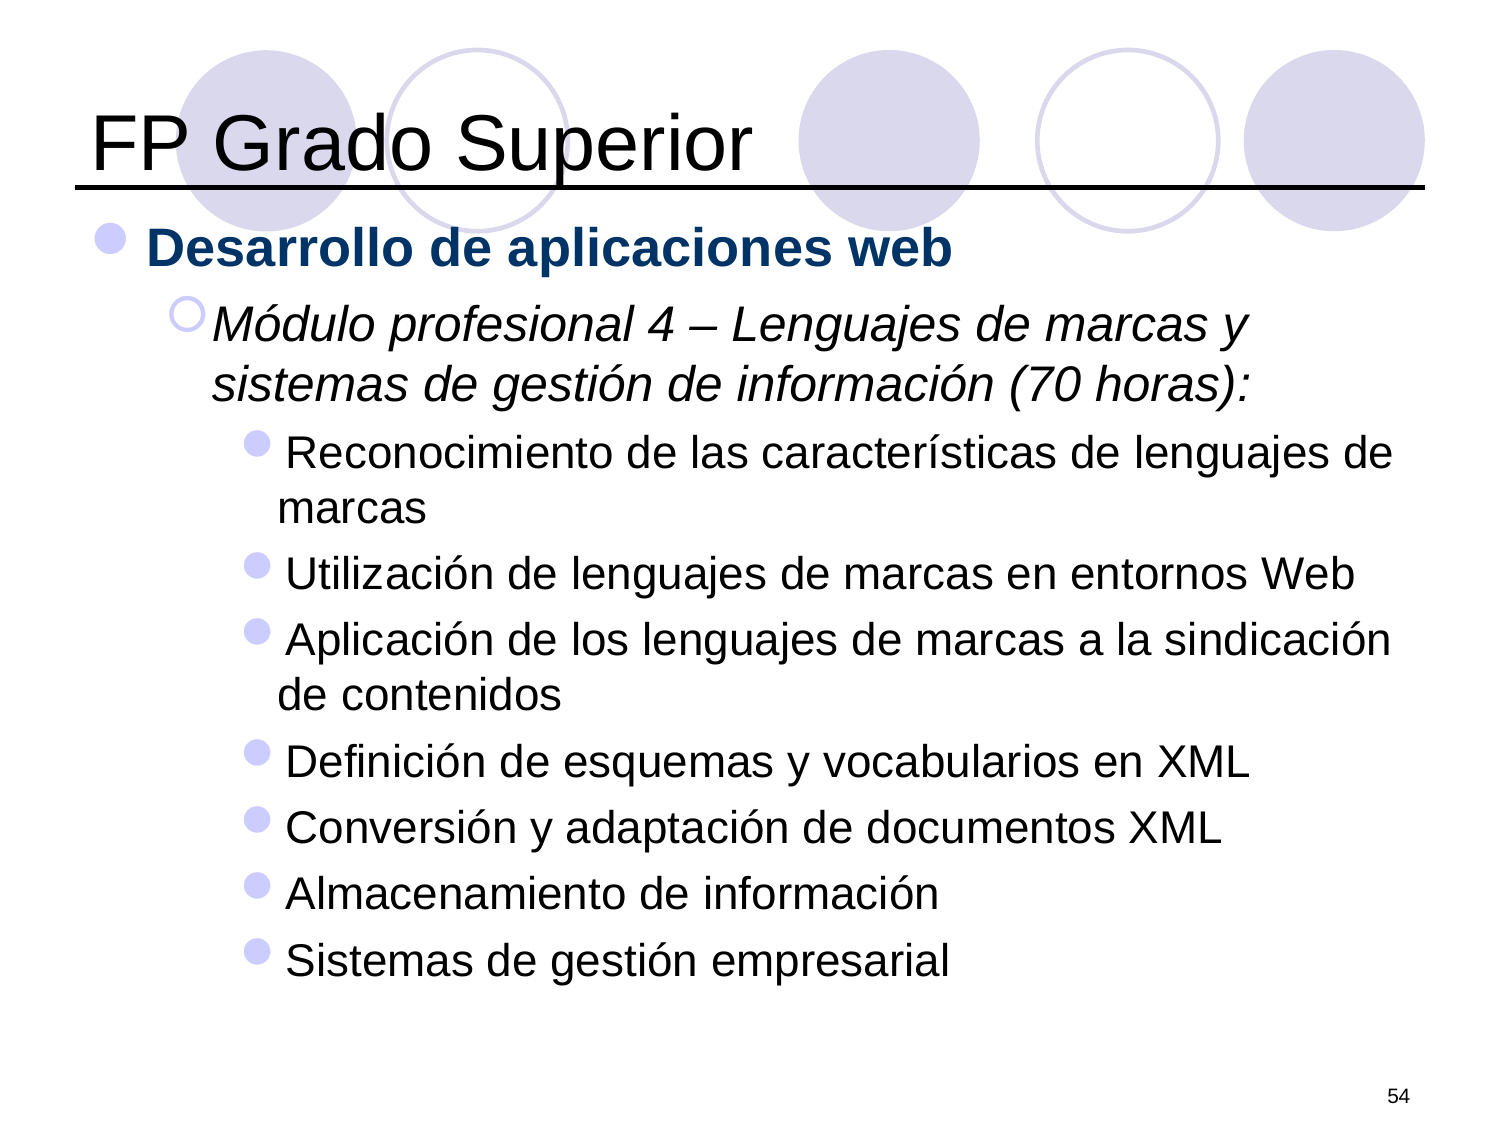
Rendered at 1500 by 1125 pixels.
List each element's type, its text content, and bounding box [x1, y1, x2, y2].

title FP Grado Superior [75, 45, 1426, 212]
text_box <number> [1074, 1074, 1426, 1101]
list Desarrollo de aplicaciones web Módulo profesional 4 – Lenguajes de marcas y sistemas de gestión de información (70 horas): Reconocimiento de las características de lenguajes de marcas Utilización de lenguajes de marcas en entornos Web Aplicación de los lenguajes de marcas a la sindicación de contenidos Definición de esquemas y vocabularios en XML Conversión y adaptación de documentos XML Almacenamiento de información Sistemas de gestión empresarial [74, 212, 1450, 1063]
